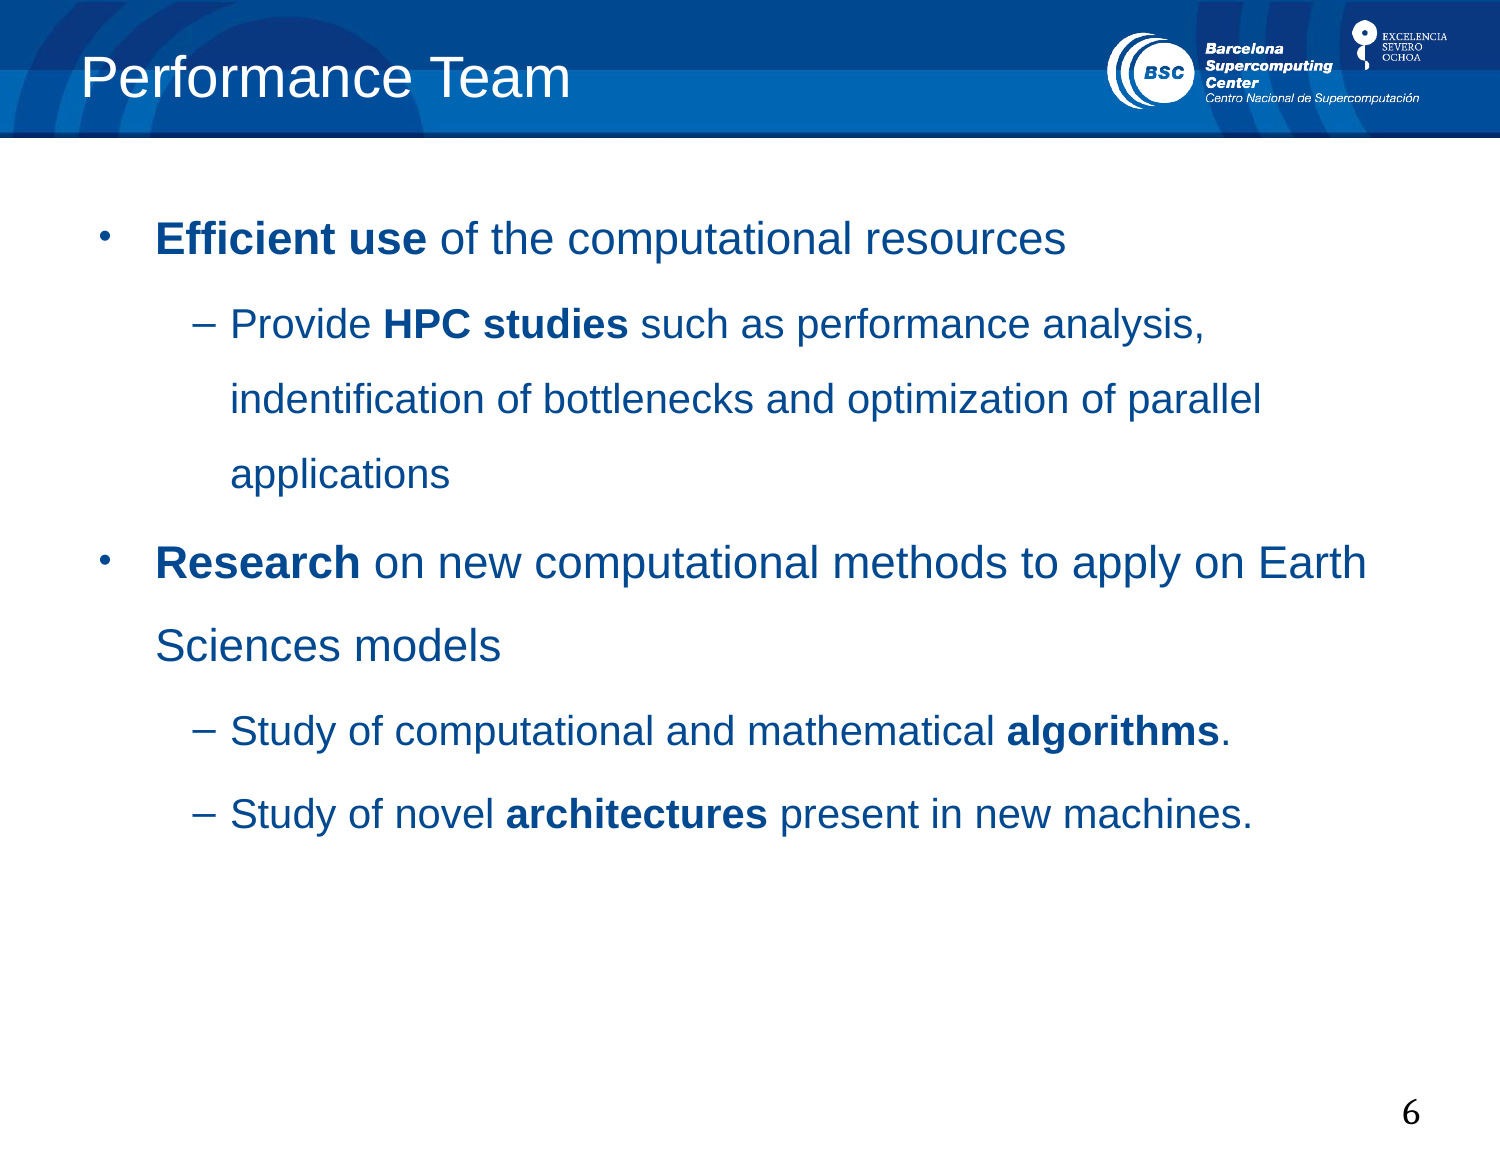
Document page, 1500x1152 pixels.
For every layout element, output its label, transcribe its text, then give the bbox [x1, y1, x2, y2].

title Performance Team [65, 23, 1081, 138]
list Efficient use of the computational resources Provide HPC studies such as performance analysis, indentification of bottlenecks and optimization of parallel applications Research on new computational methods to apply on Earth Sciences models Study of computational and mathematical algorithms. Study of novel architectures present in new machines. [64, 166, 1432, 1072]
picture [0, 0, 1500, 138]
